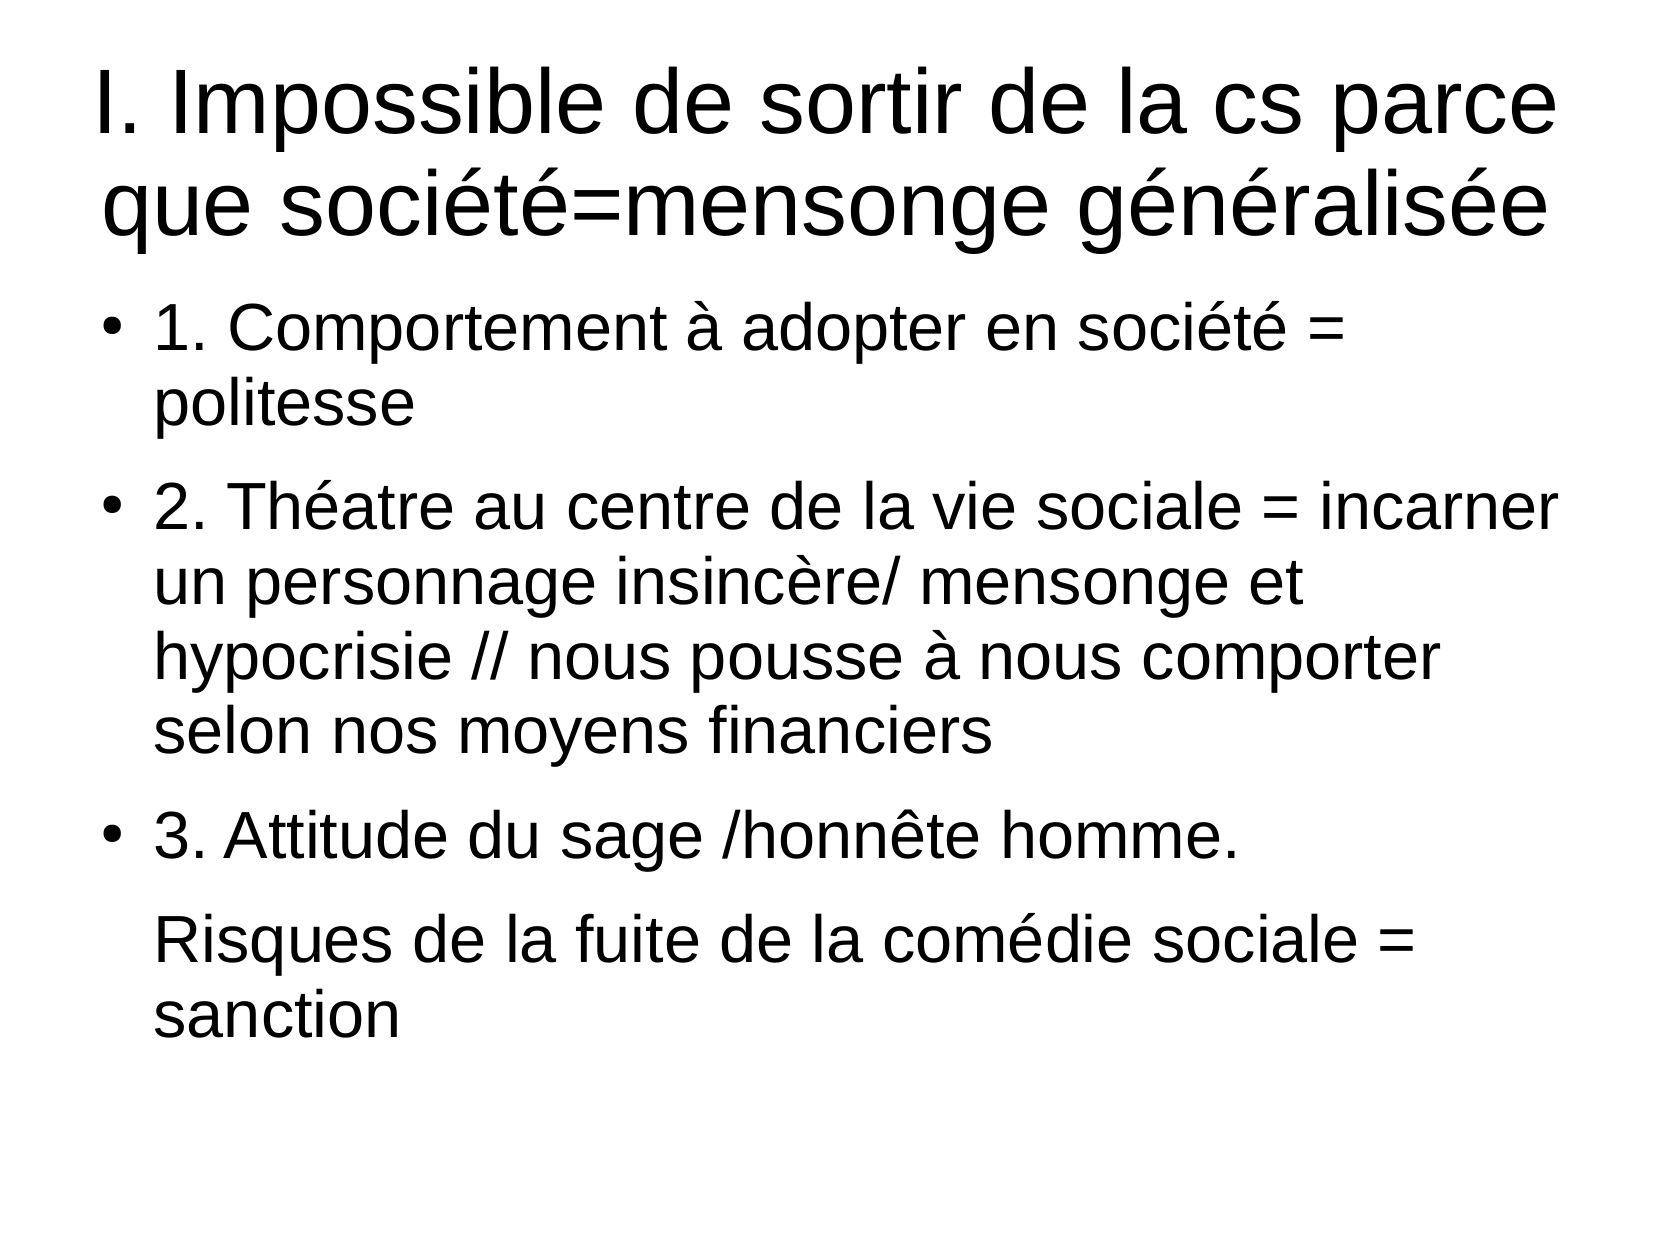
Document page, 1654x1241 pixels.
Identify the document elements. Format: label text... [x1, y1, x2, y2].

title I. Impossible de sortir de la cs parce que société=mensonge généralisée [82, 49, 1571, 257]
list 1. Comportement à adopter en société = politesse 2. Théatre au centre de la vie sociale = incarner un personnage insincère/ mensonge et hypocrisie // nous pousse à nous comporter selon nos moyens financiers 3. Attitude du sage /honnête homme. Risques de la fuite de la comédie sociale = sanction [82, 290, 1571, 1157]
